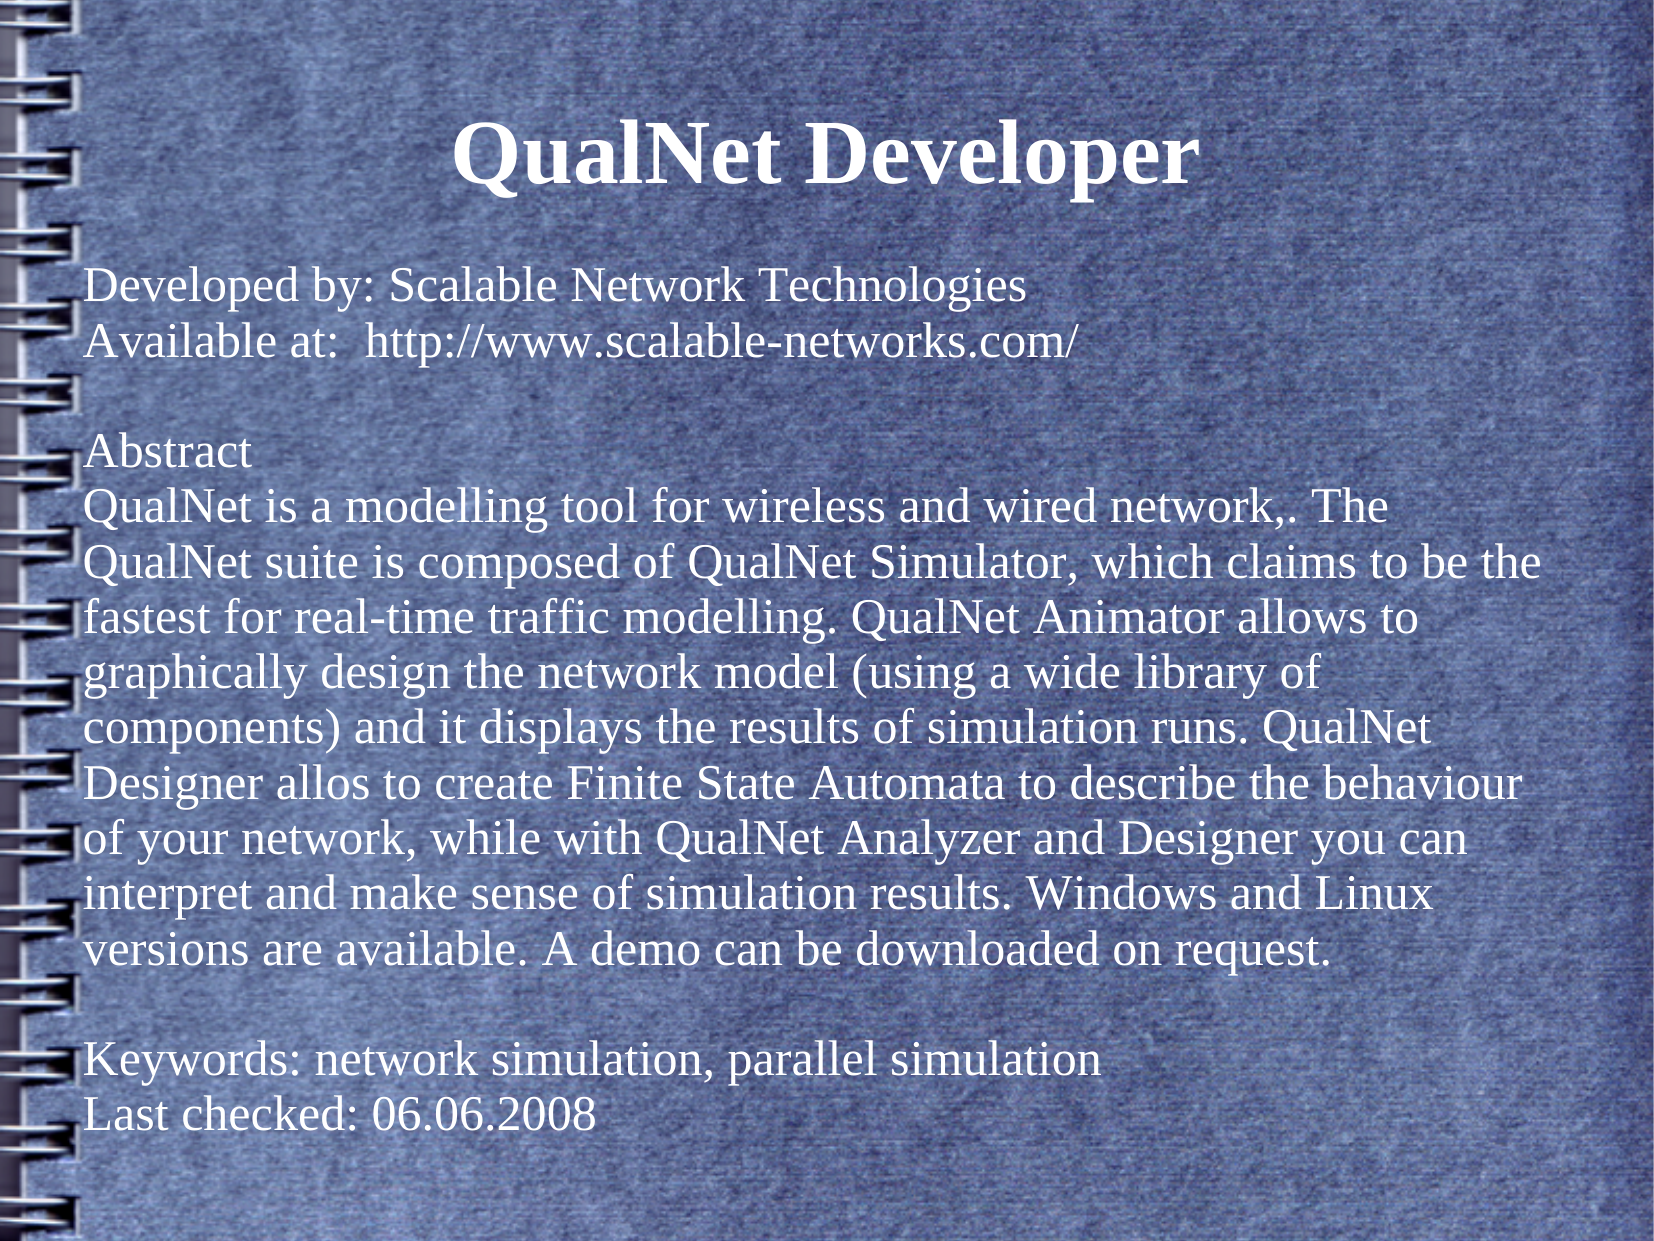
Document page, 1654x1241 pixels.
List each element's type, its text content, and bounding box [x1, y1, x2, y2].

title QualNet Developer [82, 56, 1571, 250]
subtitle Developed by: Scalable Network Technologies Available at: http://www.scalable-networks.com/ Abstract QualNet is a modelling tool for wireless and wired network,. The QualNet suite is composed of QualNet Simulator, which claims to be the fastest for real-time traffic modelling. QualNet Animator allows to graphically design the network model (using a wide library of components) and it displays the results of simulation runs. QualNet Designer allos to create Finite State Automata to describe the behaviour of your network, while with QualNet Analyzer and Designer you can interpret and make sense of simulation results. Windows and Linux versions are available. A demo can be downloaded on request. Keywords: network simulation, parallel simulation Last checked: 06.06.2008 [82, 257, 1571, 1142]
picture [0, 0, 1654, 1241]
